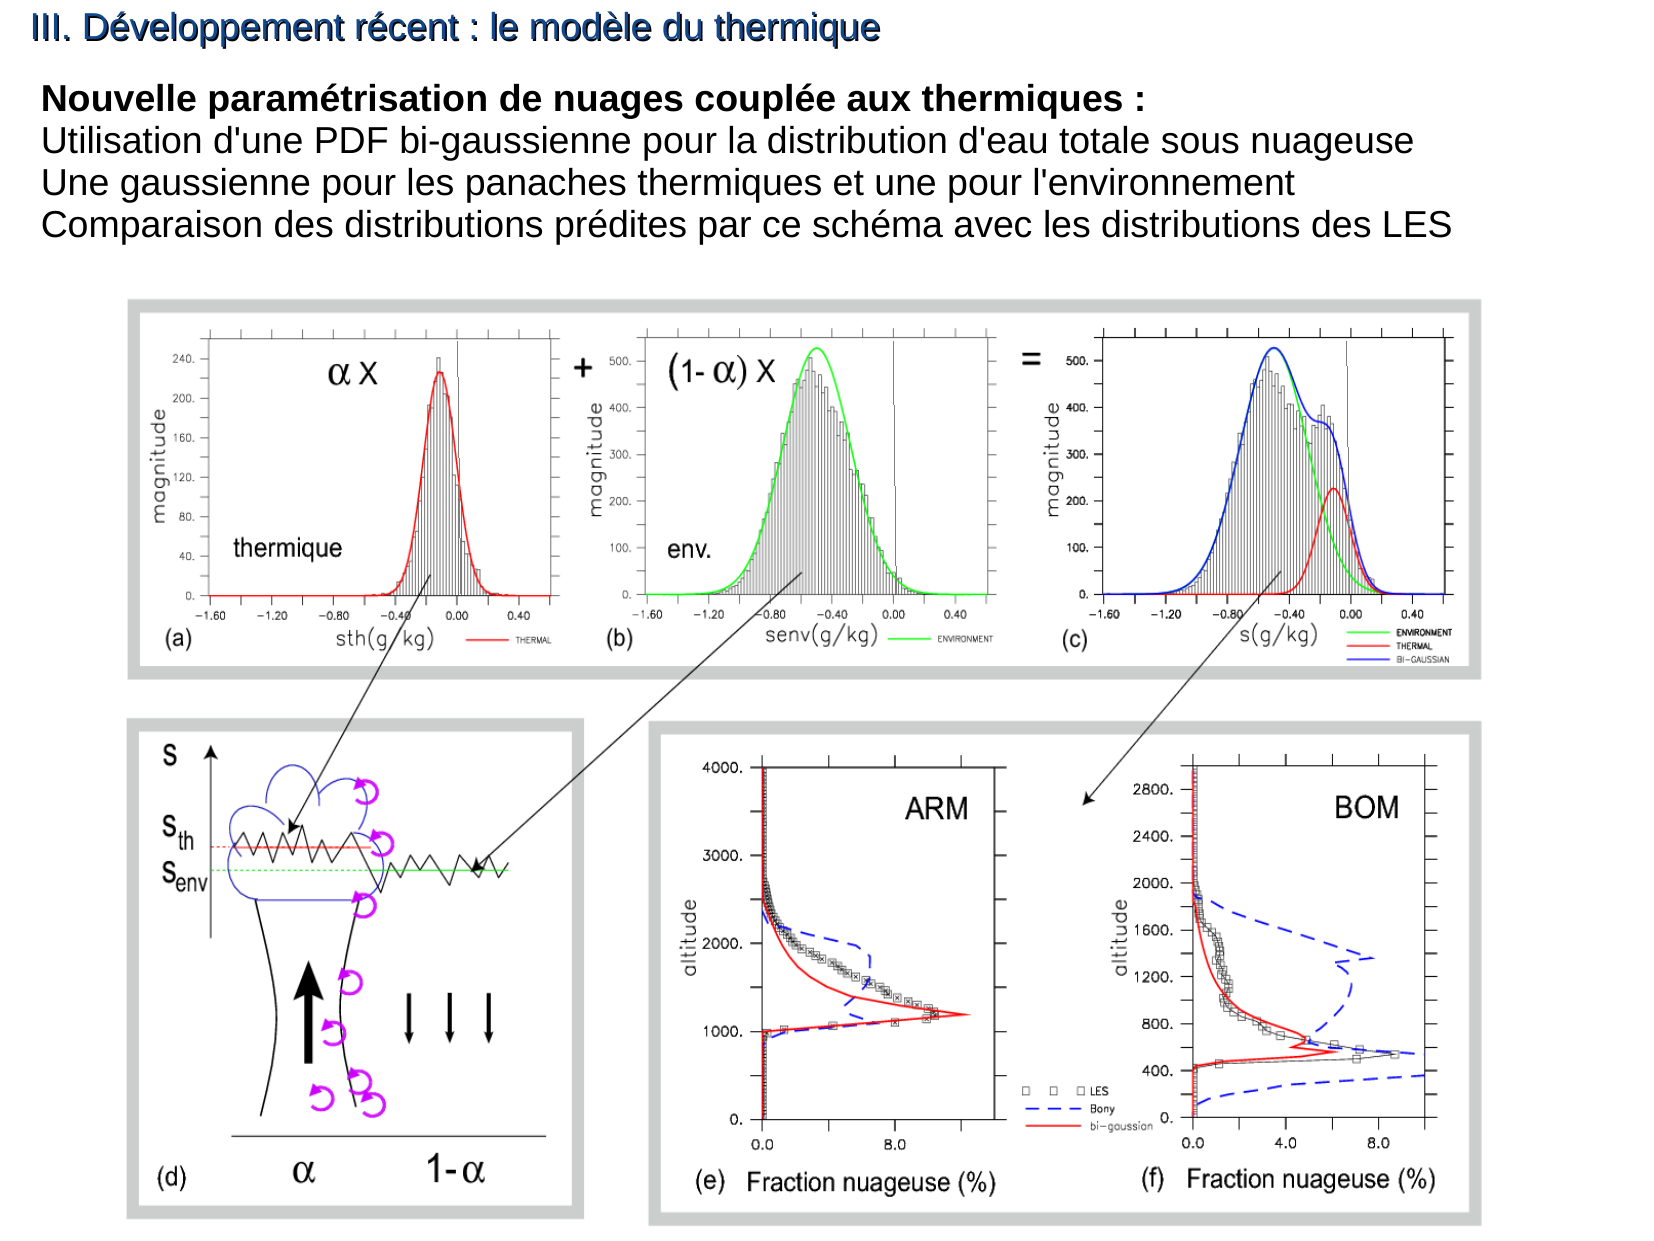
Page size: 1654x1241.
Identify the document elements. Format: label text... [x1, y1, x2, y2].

text_box Nouvelle paramétrisation de nuages couplée aux thermiques : Utilisation d'une PDF bi-gaussienne pour la distribution d'eau totale sous nuageuse Une gaussienne pour les panaches thermiques et une pour l'environnement Comparaison des distributions prédites par ce schéma avec les distributions des LES [25, 69, 1483, 322]
text_box III. Développement récent : le modèle du thermique [14, 0, 1006, 65]
picture [84, 240, 1531, 1241]
